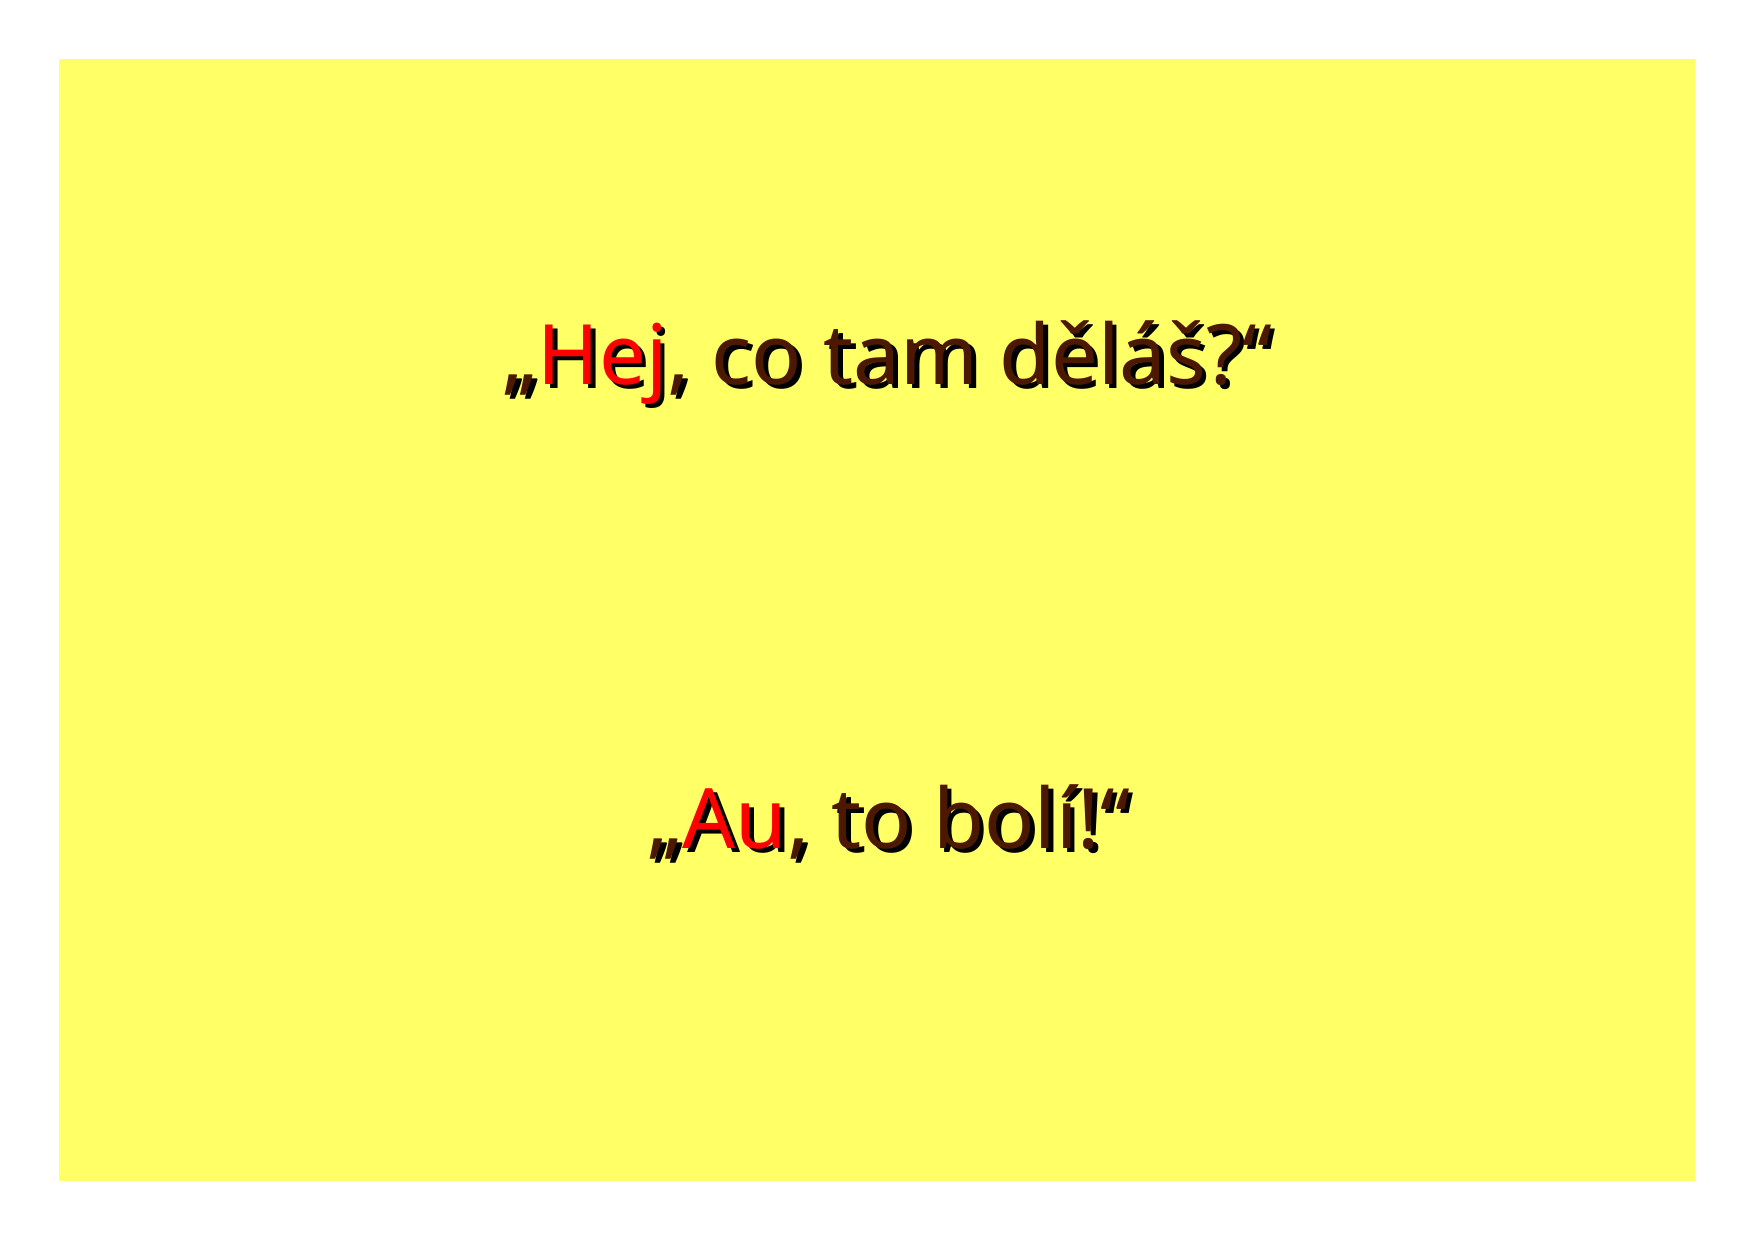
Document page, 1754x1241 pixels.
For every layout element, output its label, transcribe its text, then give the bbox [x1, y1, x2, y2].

title „Hej, co tam děláš?“ [151, 265, 1625, 439]
subtitle „Au, to bolí!“ [295, 598, 1484, 1034]
